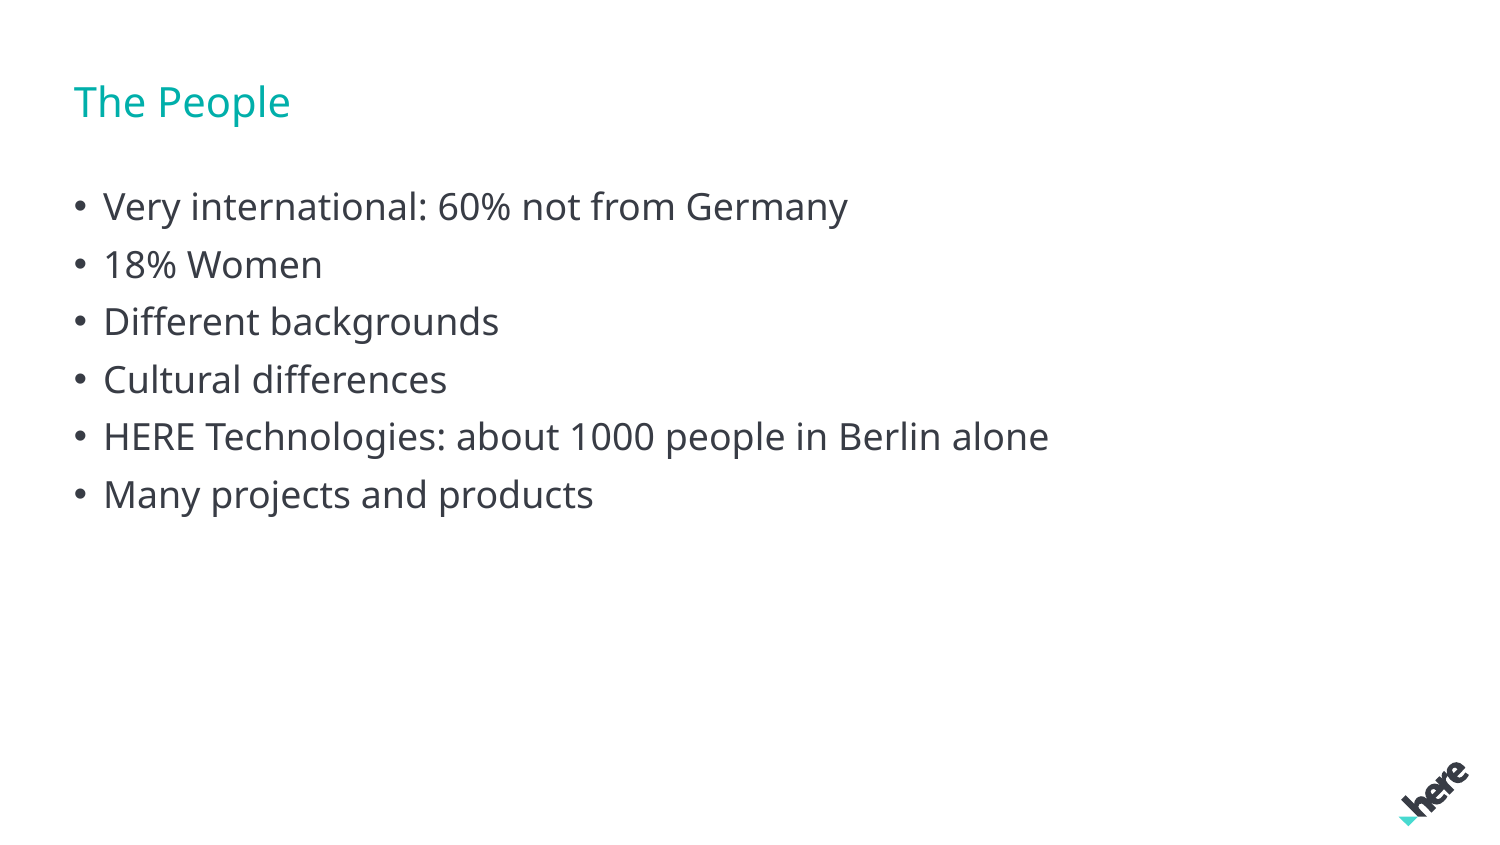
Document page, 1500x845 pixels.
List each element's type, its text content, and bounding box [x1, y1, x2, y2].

title The People [68, 34, 1388, 130]
list Very international: 60% not from Germany 18% Women Different backgrounds Cultural differences HERE Technologies: about 1000 people in Berlin alone Many projects and products [68, 180, 1388, 758]
